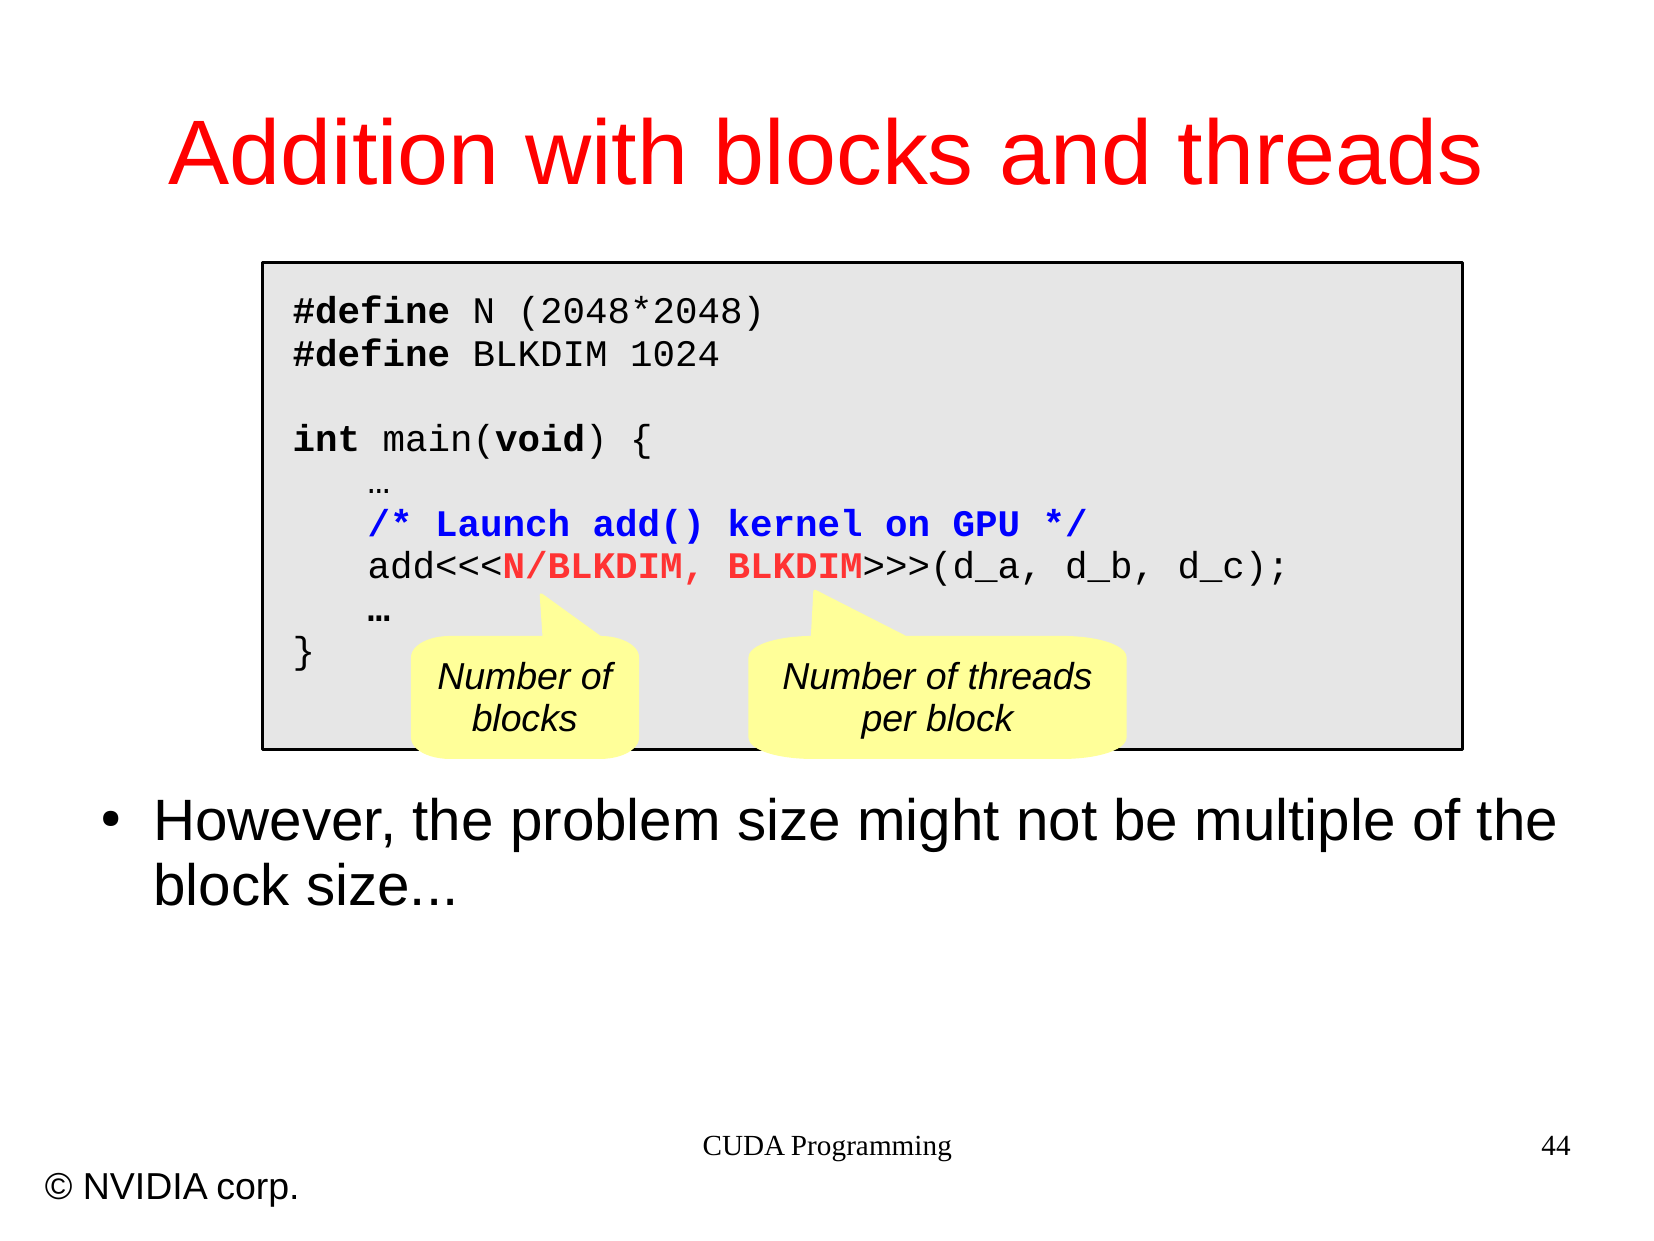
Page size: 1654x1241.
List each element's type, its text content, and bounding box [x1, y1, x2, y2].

text_box #define N (2048*2048) #define BLKDIM 1024 int main(void) { … /* Launch add() kernel on GPU */ add<<<N/BLKDIM, BLKDIM>>>(d_a, d_b, d_c); … } [262, 262, 1463, 750]
text_box Number of threads per block [750, 591, 1126, 758]
text_box Number of blocks [412, 594, 638, 758]
text_box © NVIDIA corp. [30, 1158, 331, 1216]
list However, the problem size might not be multiple of the block size... [82, 787, 1571, 1109]
title Addition with blocks and threads [82, 49, 1571, 257]
